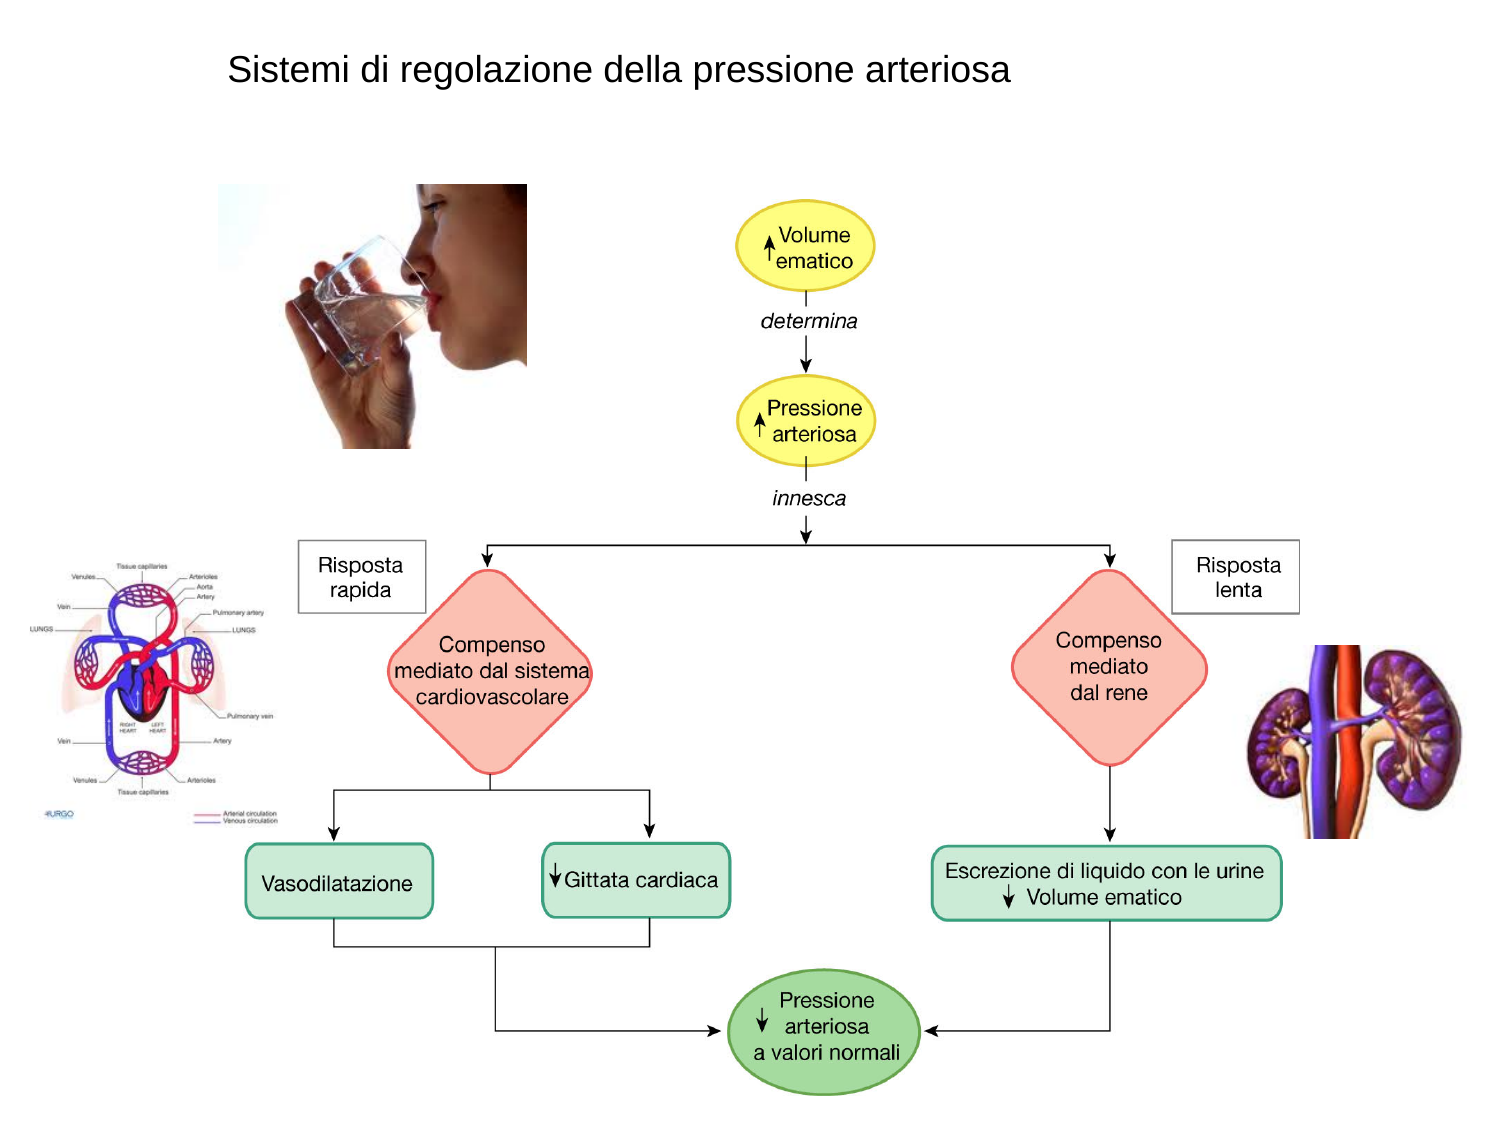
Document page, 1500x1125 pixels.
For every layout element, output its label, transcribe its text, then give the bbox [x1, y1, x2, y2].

text_box Sistemi di regolazione della pressione arteriosa [212, 37, 1313, 98]
picture [29, 199, 1500, 1096]
text_box [135, 196, 561, 504]
picture [218, 184, 527, 449]
